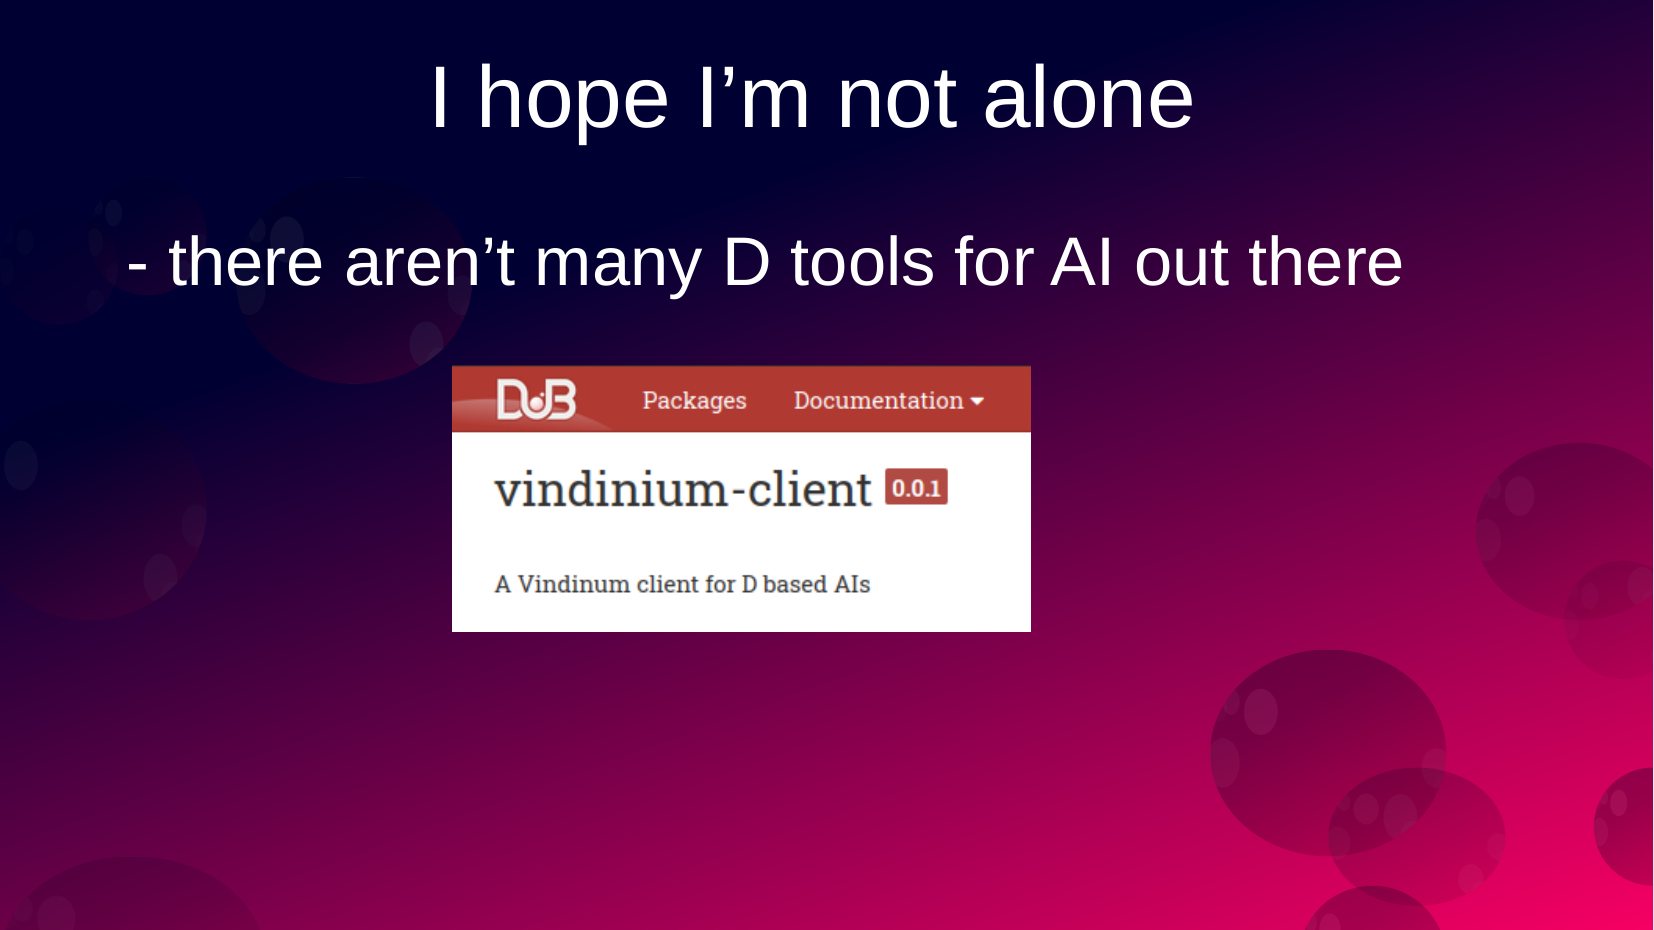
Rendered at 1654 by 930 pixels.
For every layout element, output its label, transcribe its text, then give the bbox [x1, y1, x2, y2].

title I hope I’m not alone - there aren’t many D tools for AI out there [88, 48, 1565, 301]
picture [452, 365, 1031, 632]
picture [1648, 0, 1654, 930]
